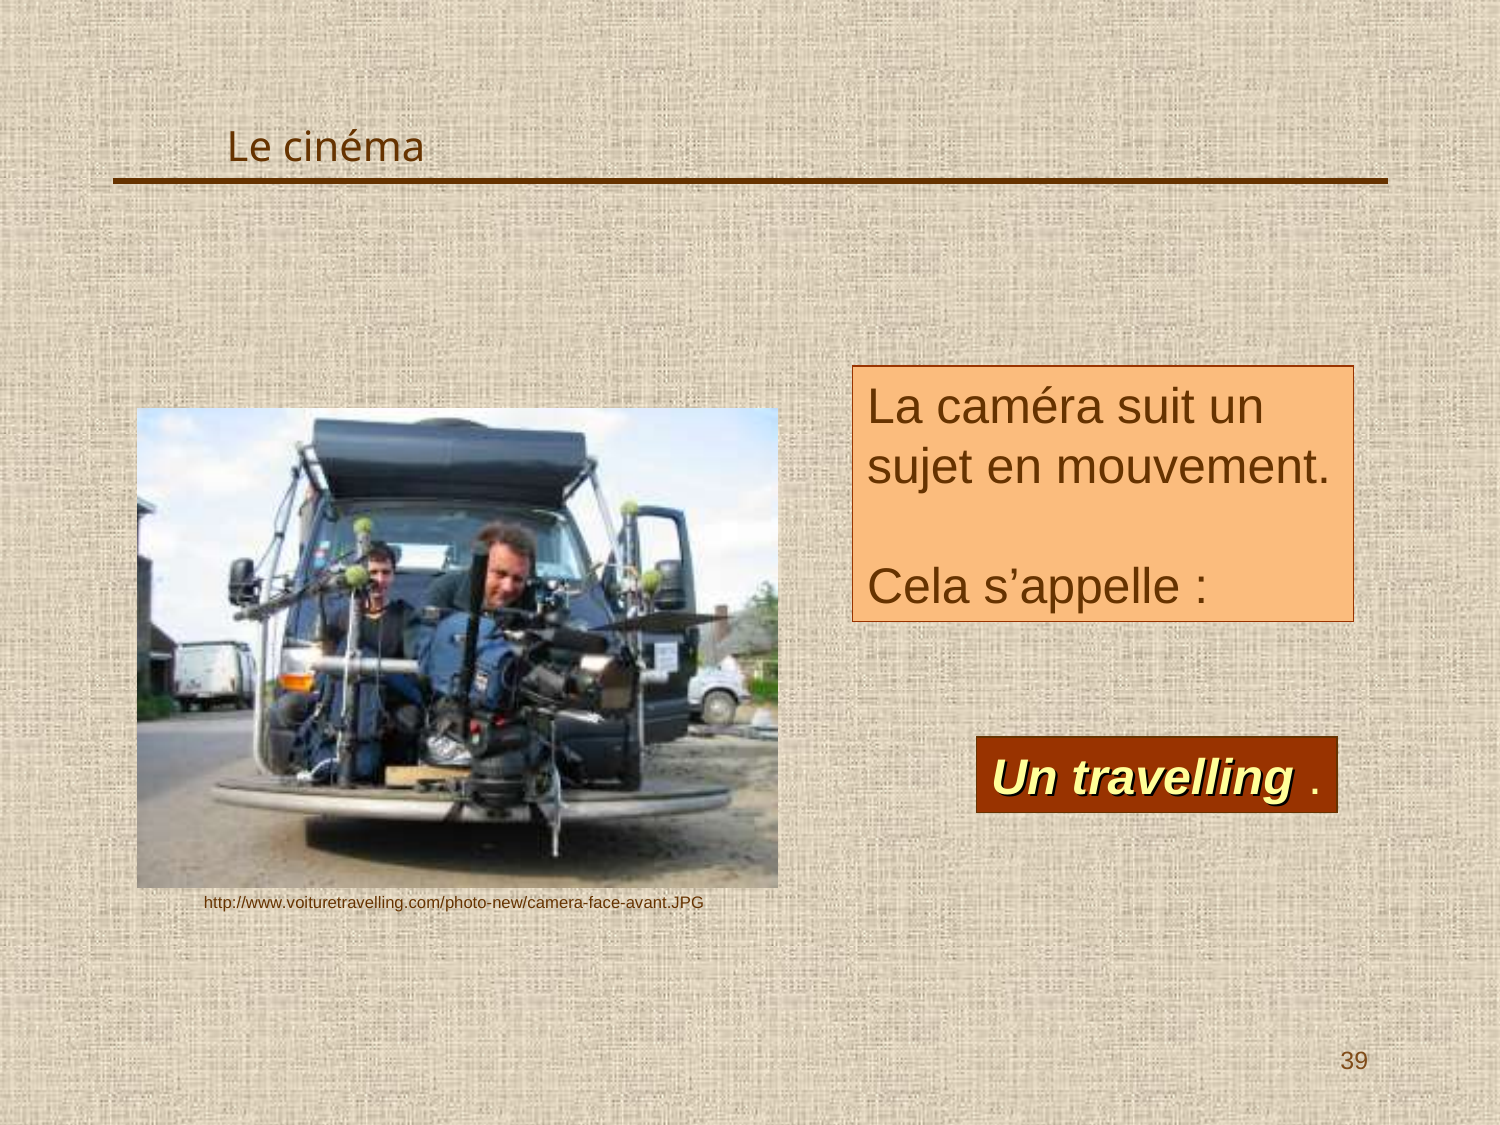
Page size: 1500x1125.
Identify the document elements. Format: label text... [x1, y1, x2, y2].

text_box Le cinéma [211, 112, 441, 178]
picture [0, 0, 1500, 1125]
text_box http://www.voituretravelling.com/photo-new/camera-face-avant.JPG [135, 883, 774, 920]
text_box Un travelling . [976, 736, 1338, 813]
text_box La caméra suit un sujet en mouvement. Cela s’appelle : [852, 366, 1354, 622]
